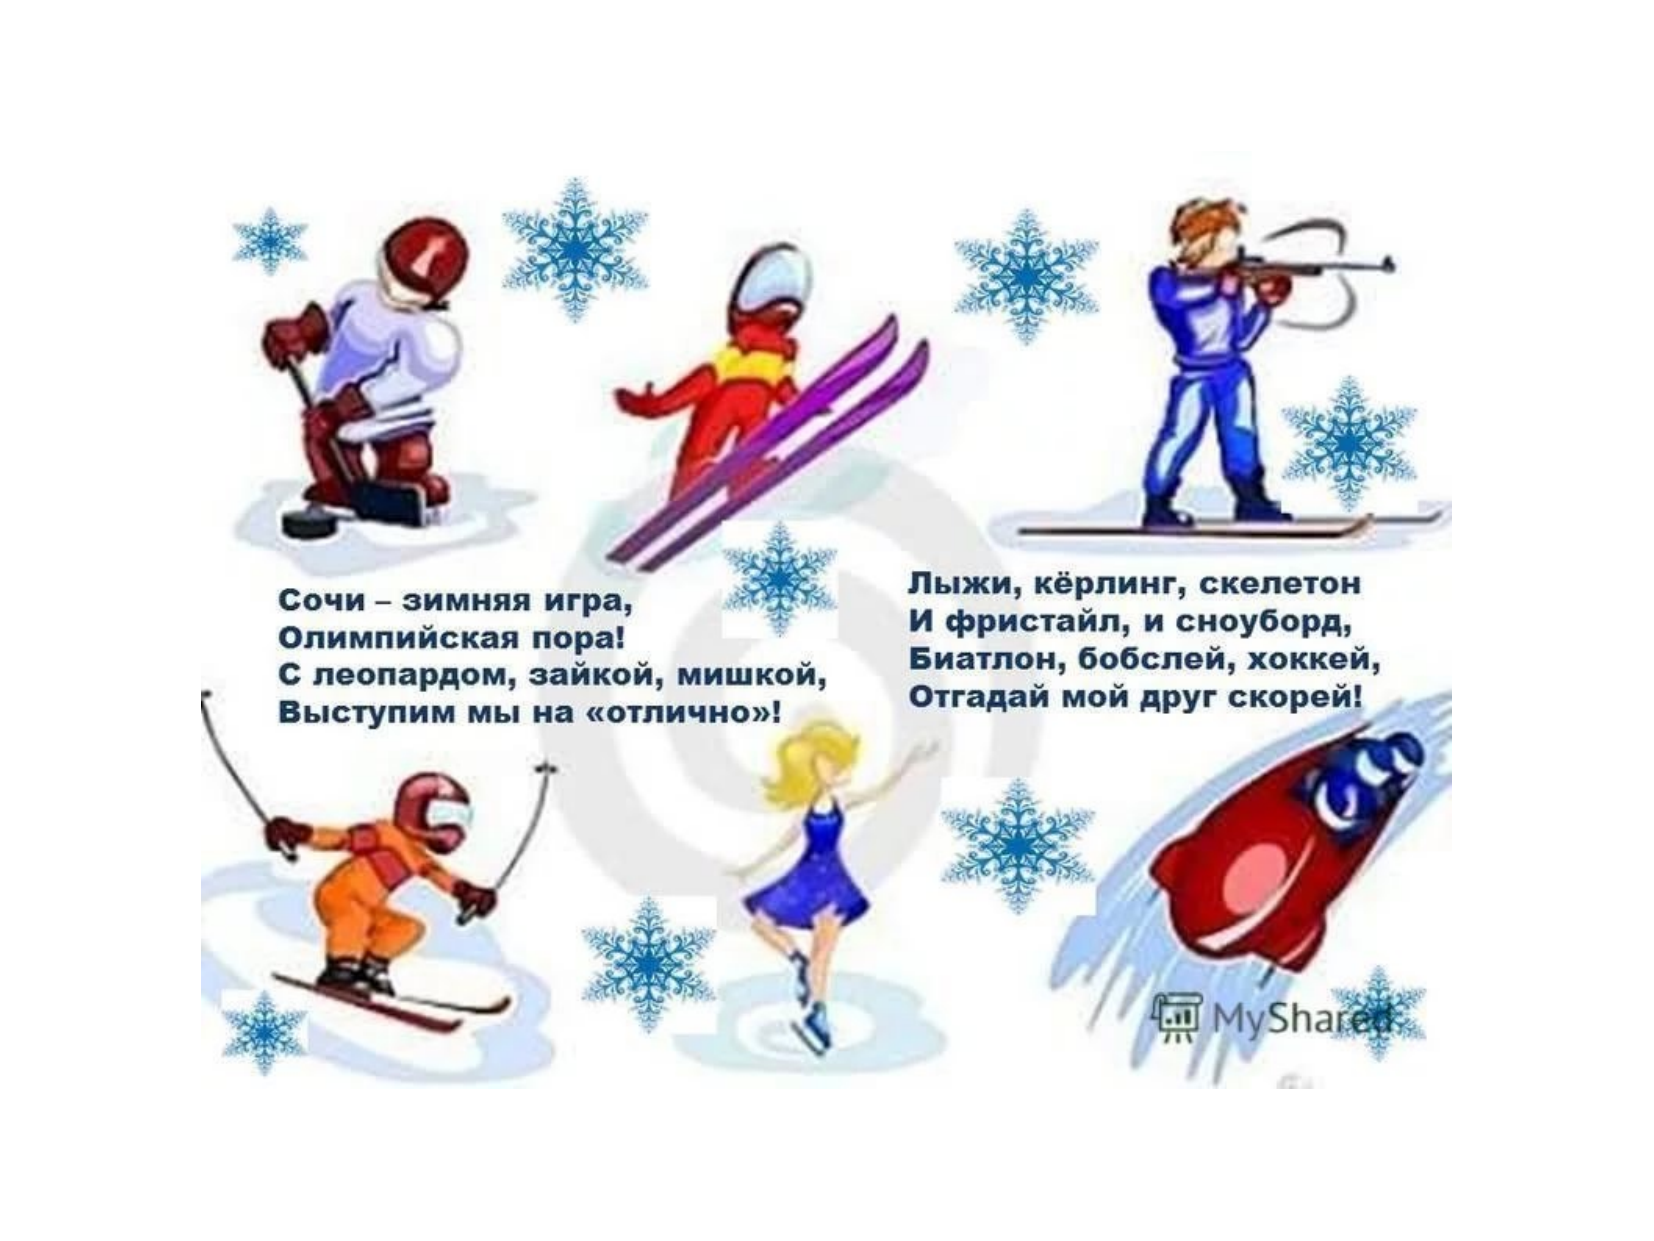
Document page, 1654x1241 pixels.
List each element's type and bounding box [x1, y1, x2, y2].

picture [201, 151, 1452, 1089]
